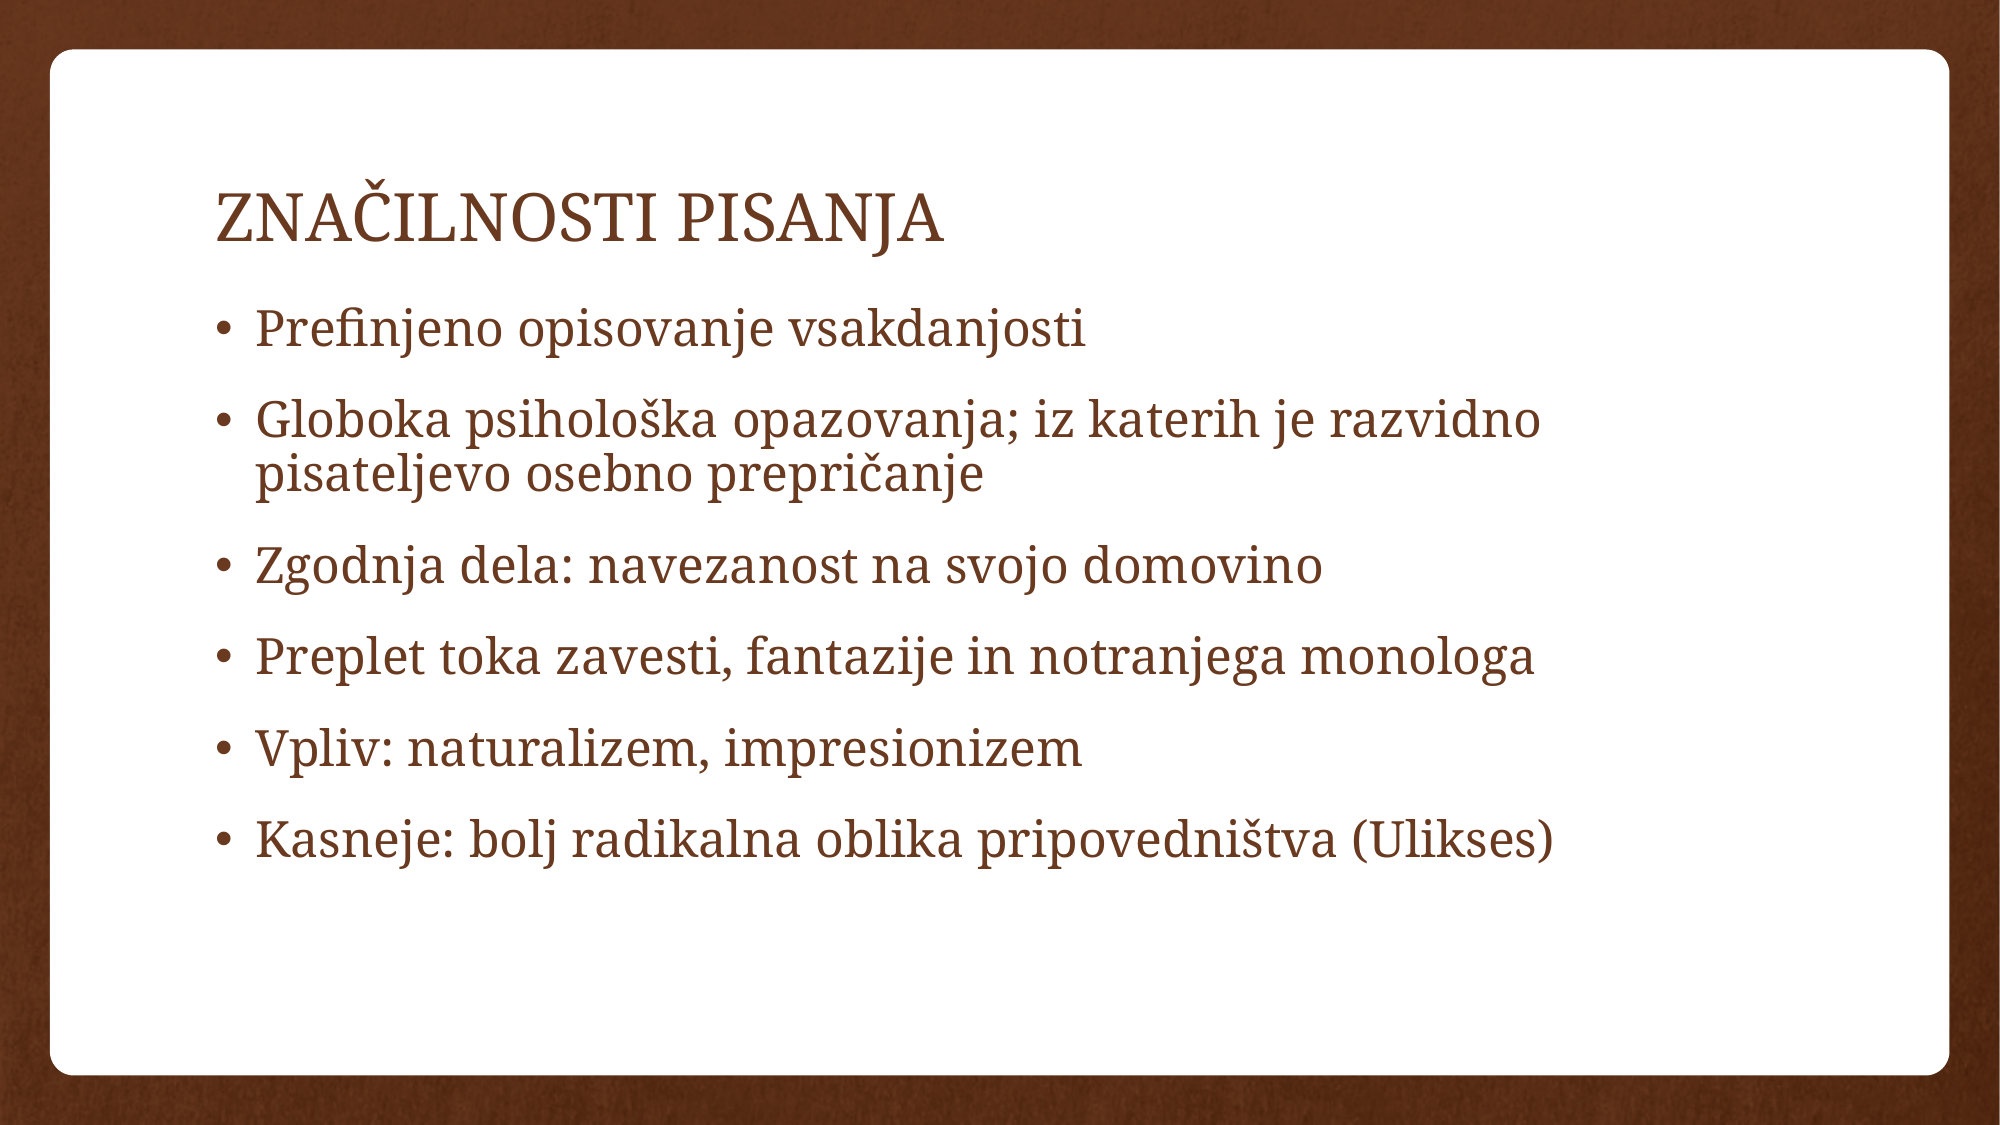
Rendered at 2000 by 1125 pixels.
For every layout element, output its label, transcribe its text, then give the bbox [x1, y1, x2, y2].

list Prefinjeno opisovanje vsakdanjosti Globoka psihološka opazovanja; iz katerih je razvidno pisateljevo osebno prepričanje Zgodnja dela: navezanost na svojo domovino Preplet toka zavesti, fantazije in notranjega monologa Vpliv: naturalizem, impresionizem Kasneje: bolj radikalna oblika pripovedništva (Ulikses) [200, 295, 1800, 996]
picture [0, 0, 2000, 1125]
title ZNAČILNOSTI PISANJA [200, 70, 1800, 263]
